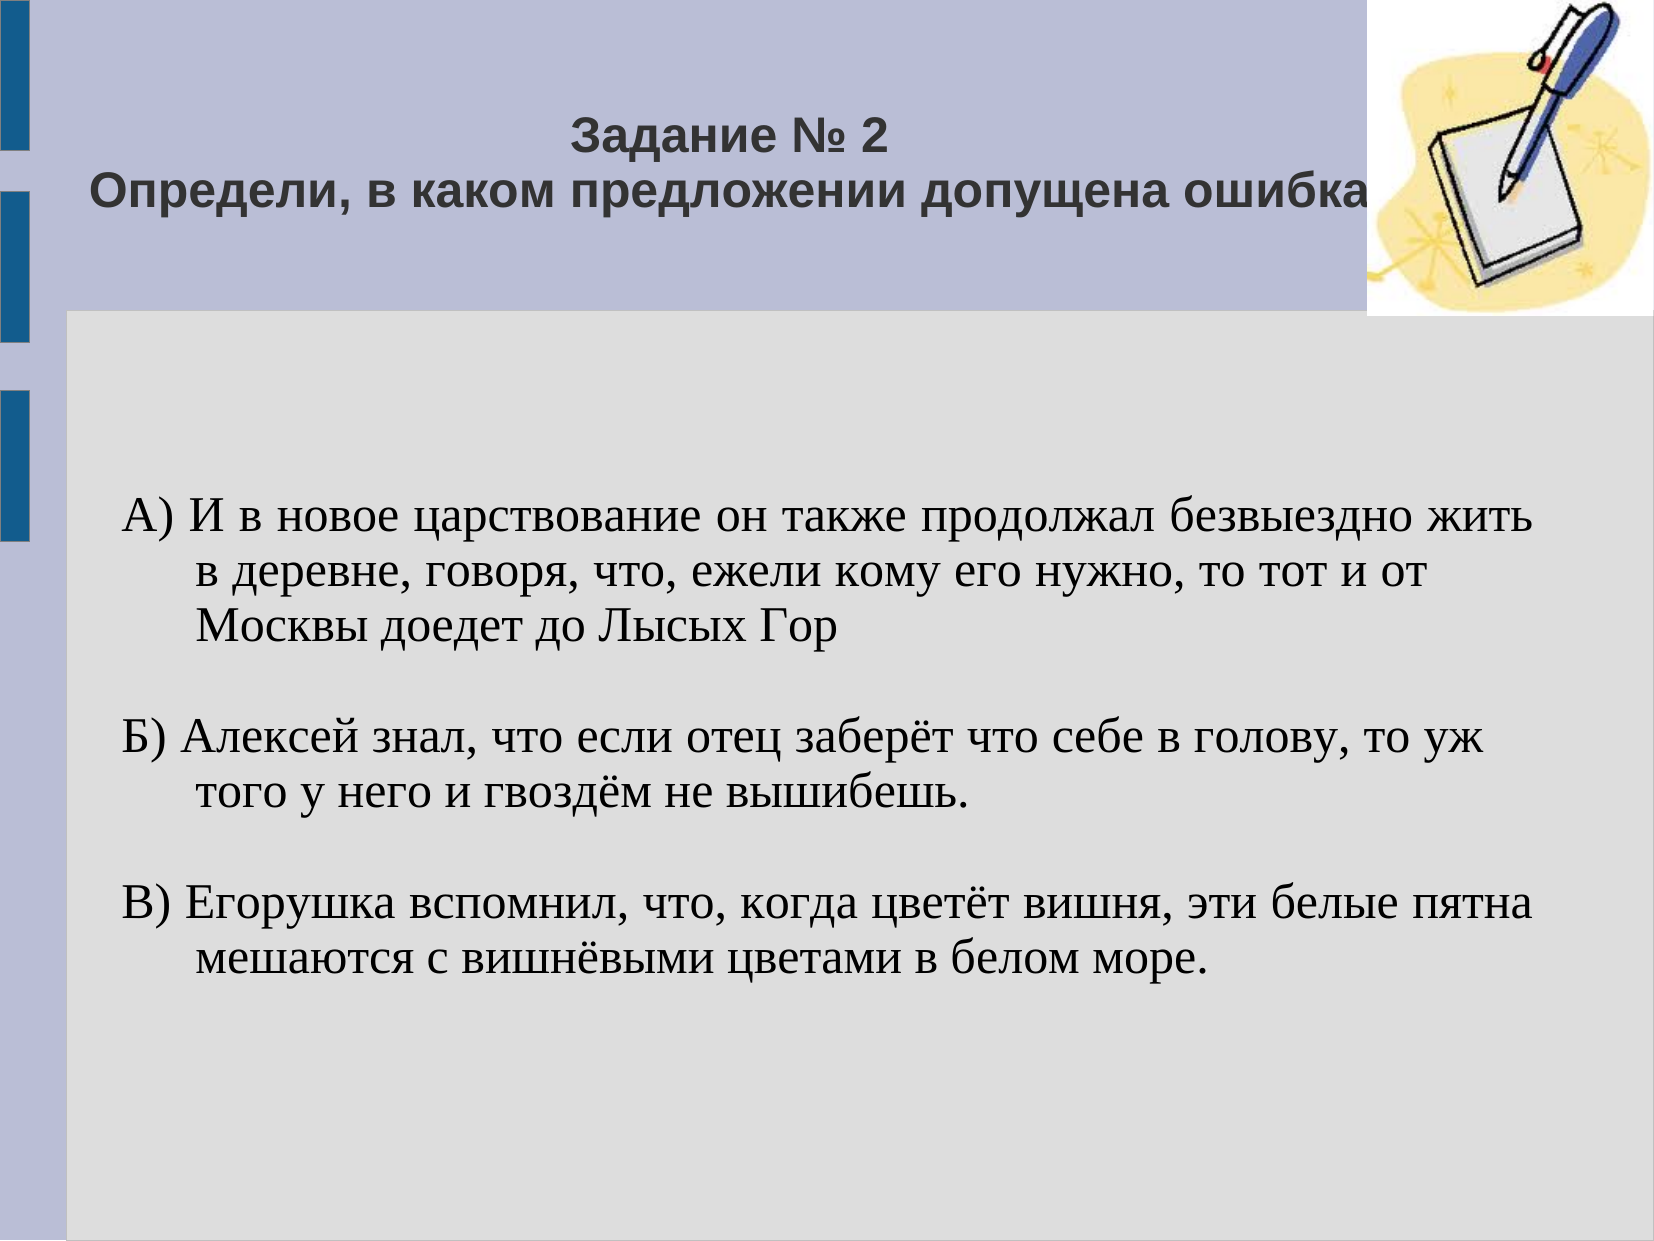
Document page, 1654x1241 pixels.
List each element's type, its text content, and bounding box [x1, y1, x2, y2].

picture [1367, 0, 1654, 316]
title Задание № 2 Определи, в каком предложении допущена ошибка [23, 59, 1367, 267]
subtitle А) И в новое царствование он также продолжал безвыездно жить в деревне, говоря, что, ежели кому его нужно, то тот и от Москвы доедет до Лысых Гор Б) Алексей знал, что если отец заберёт что себе в голову, то уж того у него и гвоздём не вышибешь. В) Егорушка вспомнил, что, когда цветёт вишня, эти белые пятна мешаются с вишнёвыми цветами в белом море. [121, 344, 1534, 1127]
